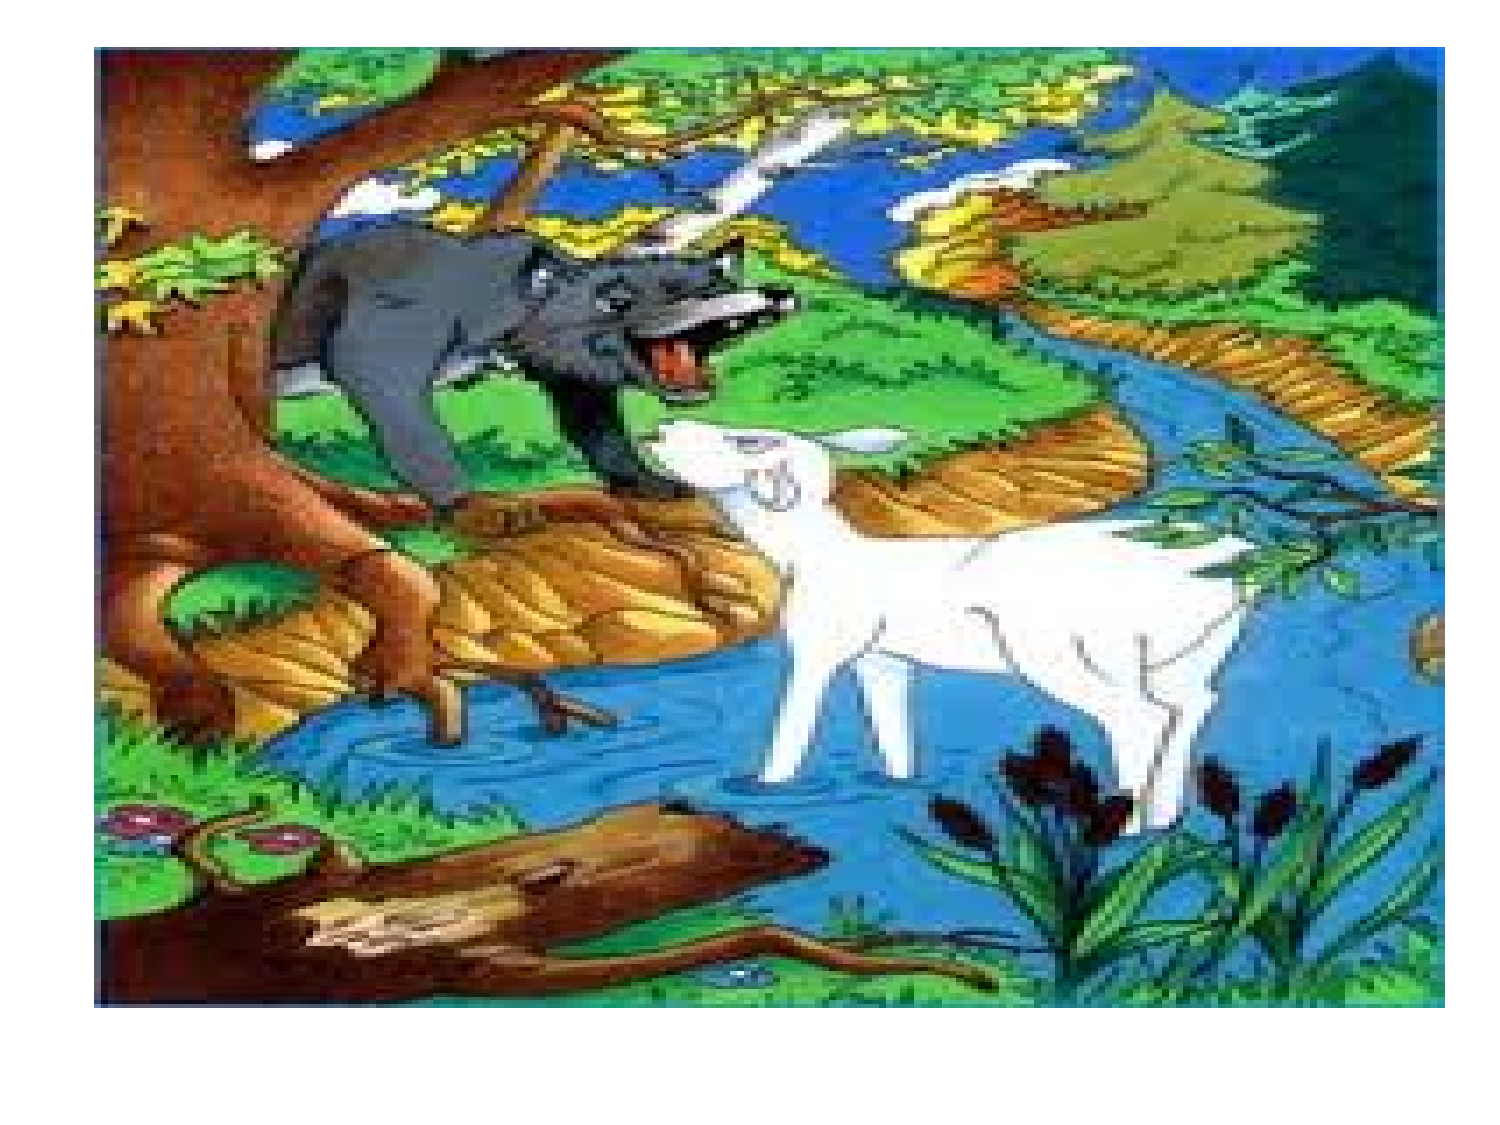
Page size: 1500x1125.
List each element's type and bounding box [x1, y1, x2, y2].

picture [94, 47, 1445, 1008]
